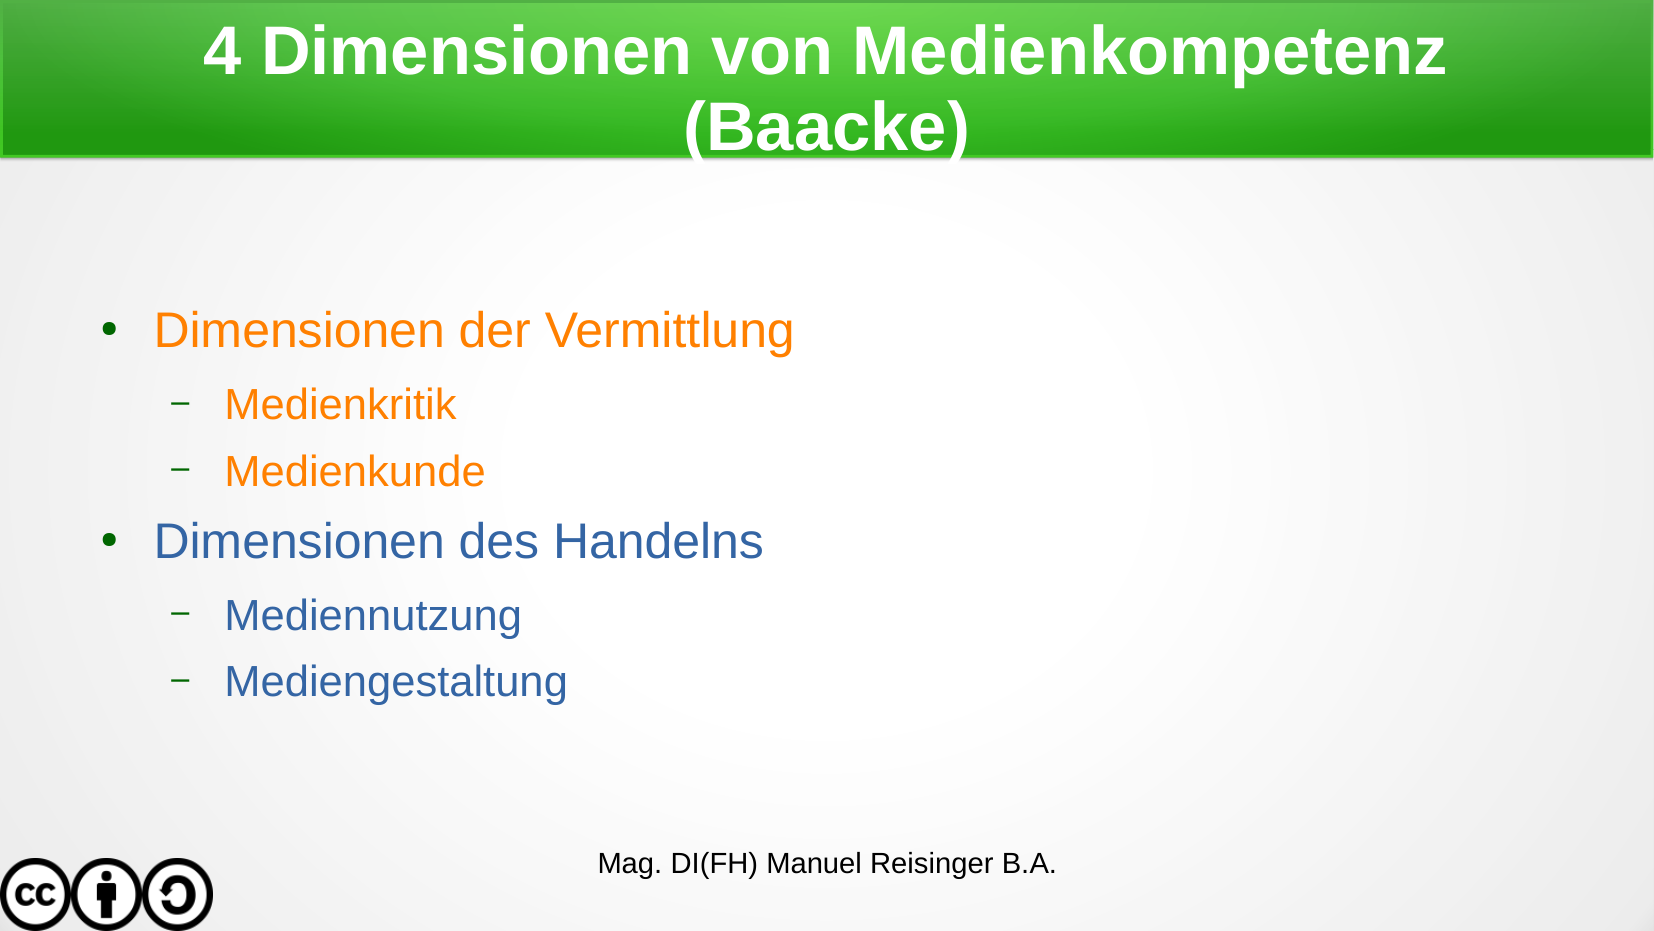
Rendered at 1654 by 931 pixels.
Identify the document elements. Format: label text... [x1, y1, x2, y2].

title 4 Dimensionen von Medienkompetenz (Baacke) [82, 11, 1571, 166]
picture [0, 858, 213, 931]
list Dimensionen der Vermittlung Medienkritik Medienkunde Dimensionen des Handelns Mediennutzung Mediengestaltung [82, 224, 1571, 764]
